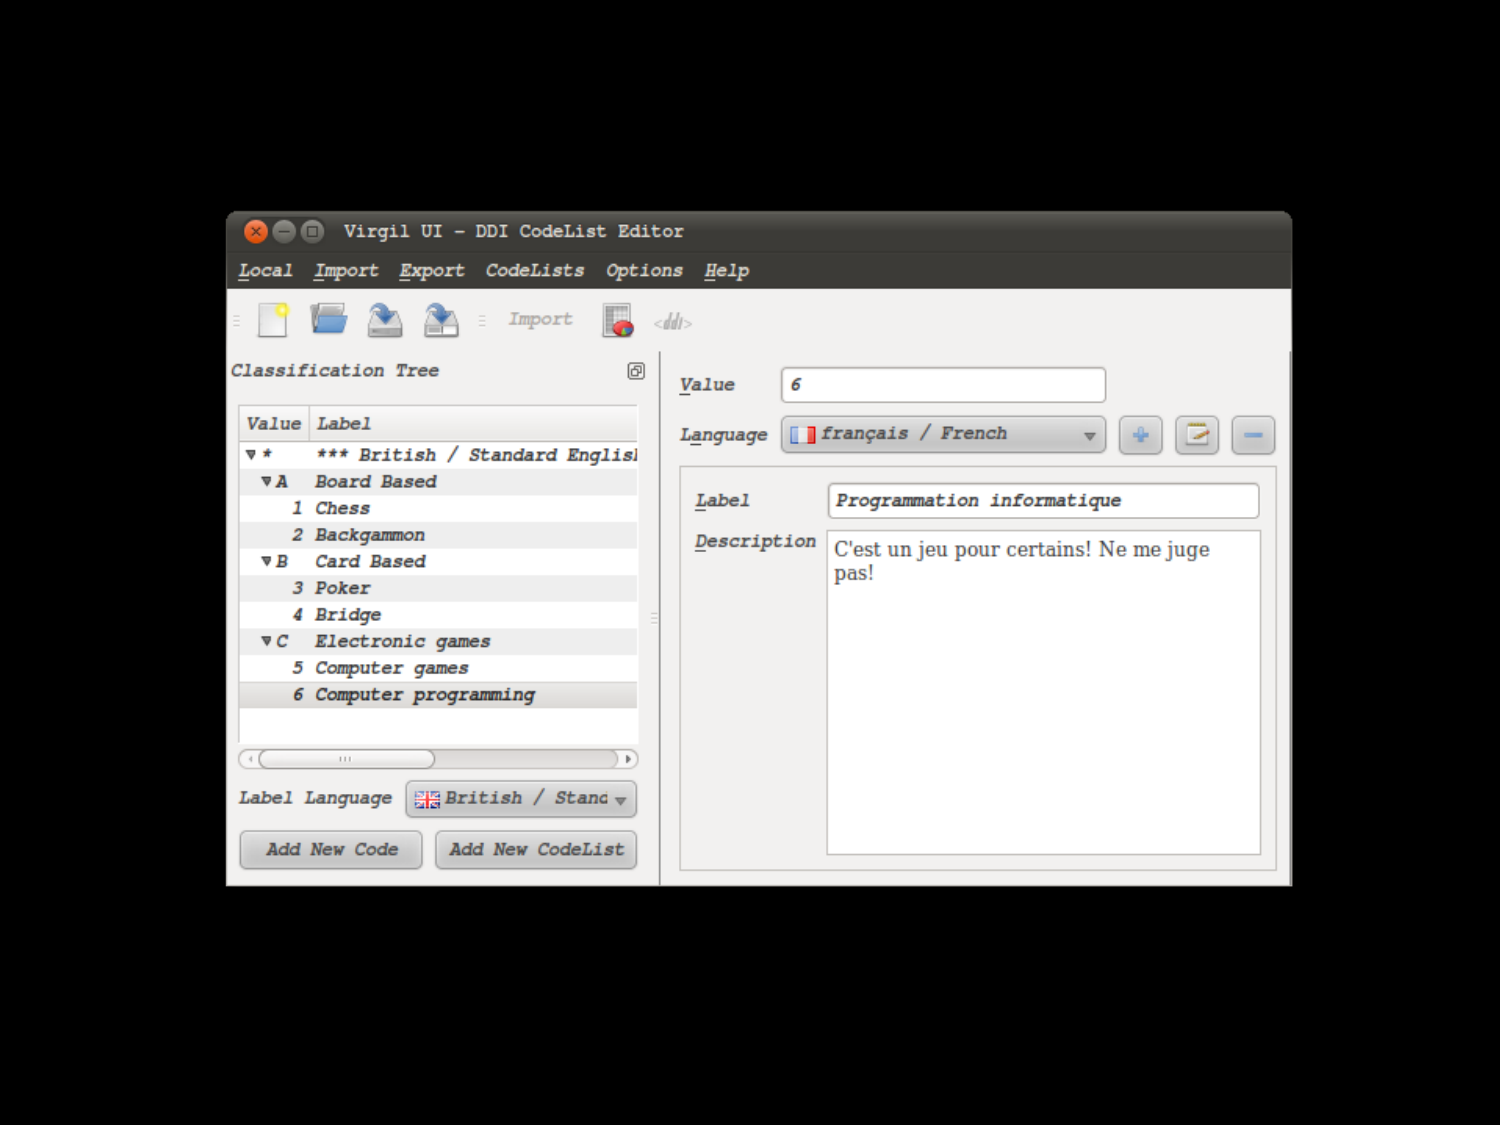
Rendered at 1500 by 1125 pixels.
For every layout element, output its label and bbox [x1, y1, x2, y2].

picture [218, 203, 1307, 901]
